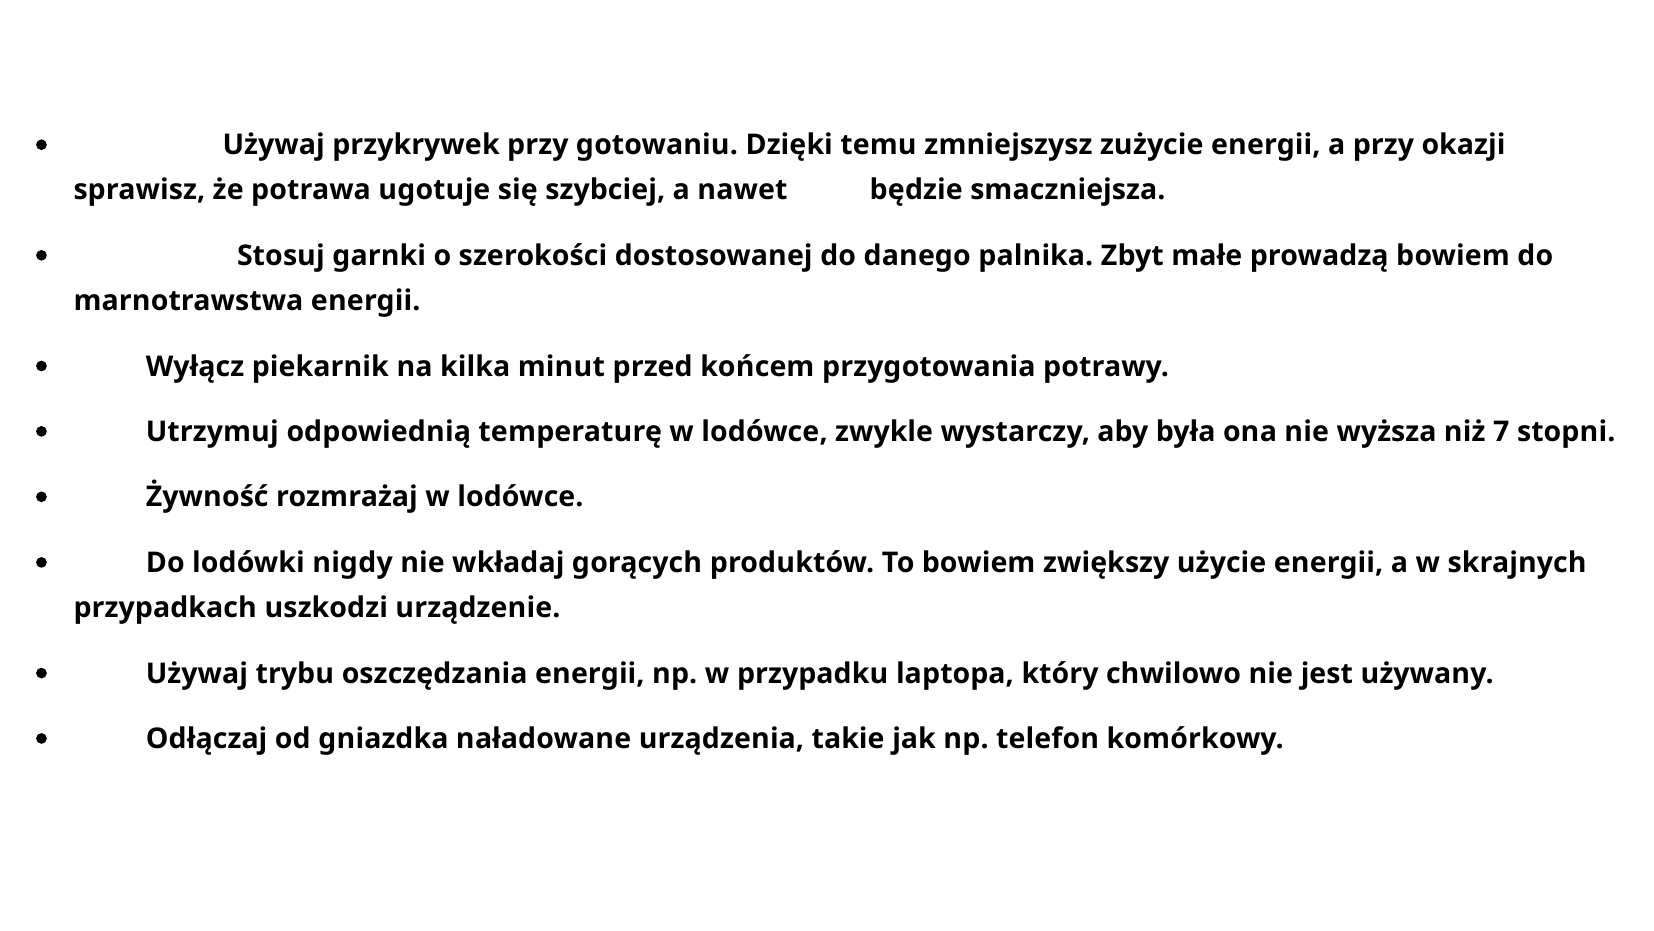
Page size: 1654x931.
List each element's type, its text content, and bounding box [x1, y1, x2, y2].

list  Używaj przykrywek przy gotowaniu. Dzięki temu zmniejszysz zużycie energii, a przy okazji sprawisz, że potrawa ugotuje się szybciej, a nawet będzie smaczniejsza.  Stosuj garnki o szerokości dostosowanej do danego palnika. Zbyt małe prowadzą bowiem do marnotrawstwa energii.  Wyłącz piekarnik na kilka minut przed końcem przygotowania potrawy.  Utrzymuj odpowiednią temperaturę w lodówce, zwykle wystarczy, aby była ona nie wyższa niż 7 stopni.  Żywność rozmrażaj w lodówce.  Do lodówki nigdy nie wkładaj gorących produktów. To bowiem zwiększy użycie energii, a w skrajnych przypadkach uszkodzi urządzenie.  Używaj trybu oszczędzania energii, np. w przypadku laptopa, który chwilowo nie jest używany.  Odłączaj od gniazdka naładowane urządzenia, takie jak np. telefon komórkowy. [0, 118, 1625, 798]
